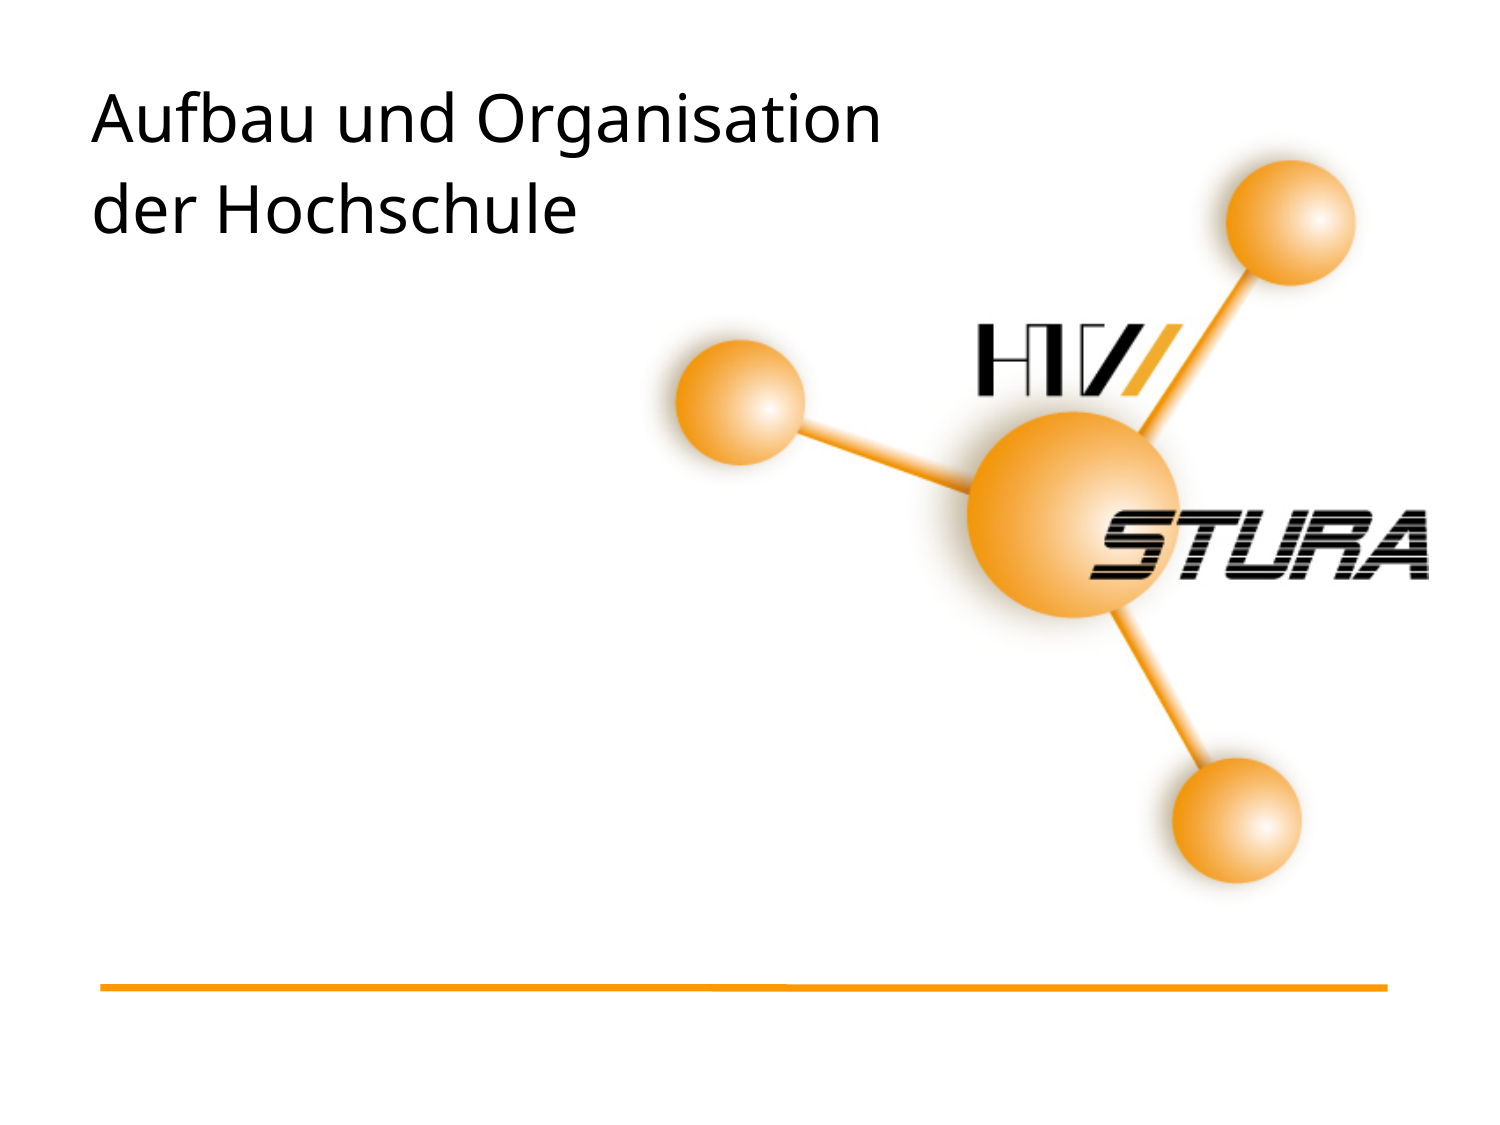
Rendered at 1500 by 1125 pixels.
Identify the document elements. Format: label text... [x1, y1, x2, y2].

picture [631, 125, 1429, 914]
title Aufbau und Organisation der Hochschule [76, 29, 1282, 296]
